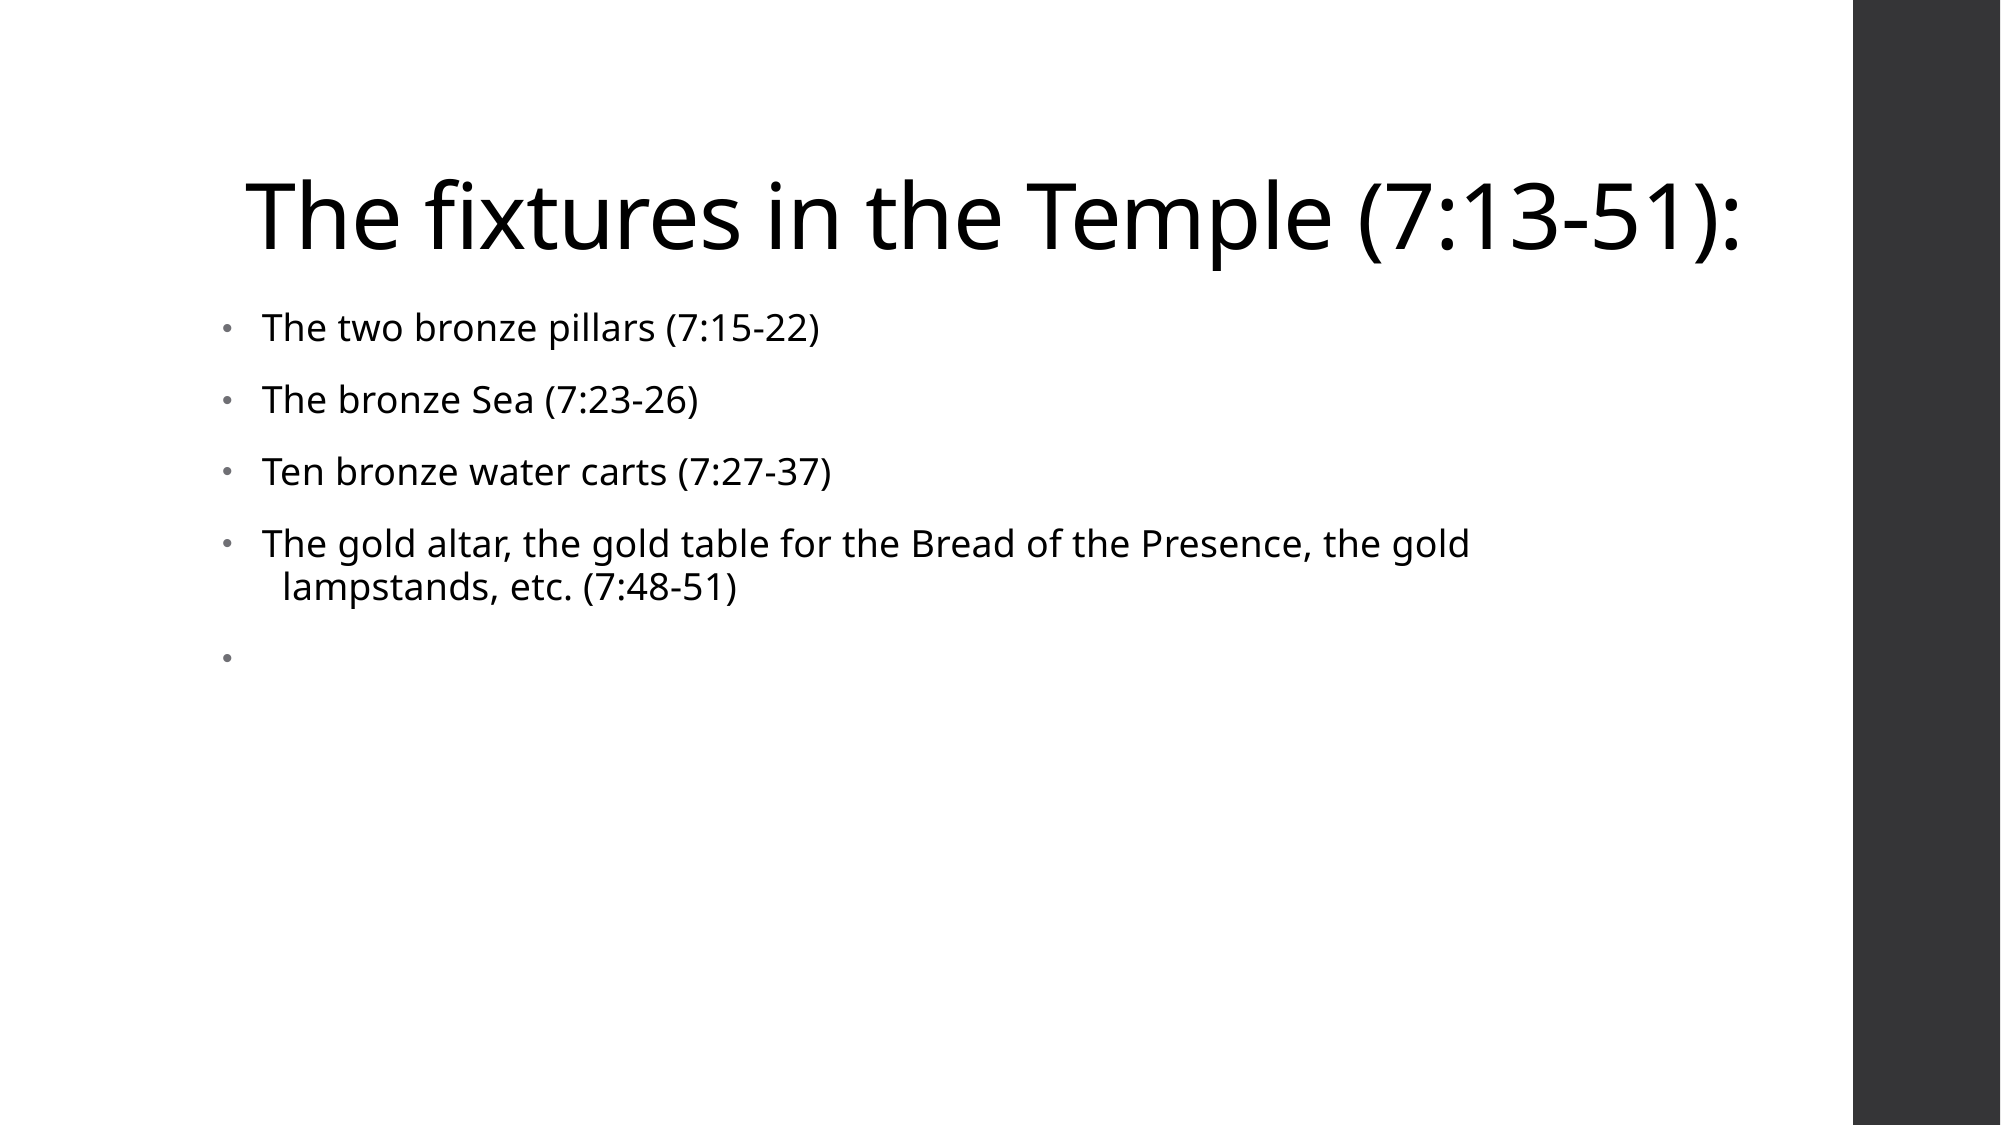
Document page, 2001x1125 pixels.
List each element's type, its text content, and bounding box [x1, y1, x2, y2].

list The two bronze pillars (7:15-22) The bronze Sea (7:23-26) Ten bronze water carts (7:27-37) The gold altar, the gold table for the Bread of the Presence, the gold lampstands, etc. (7:48-51) [206, 299, 1617, 1014]
title The fixtures in the Temple (7:13-51): [206, 60, 1797, 278]
